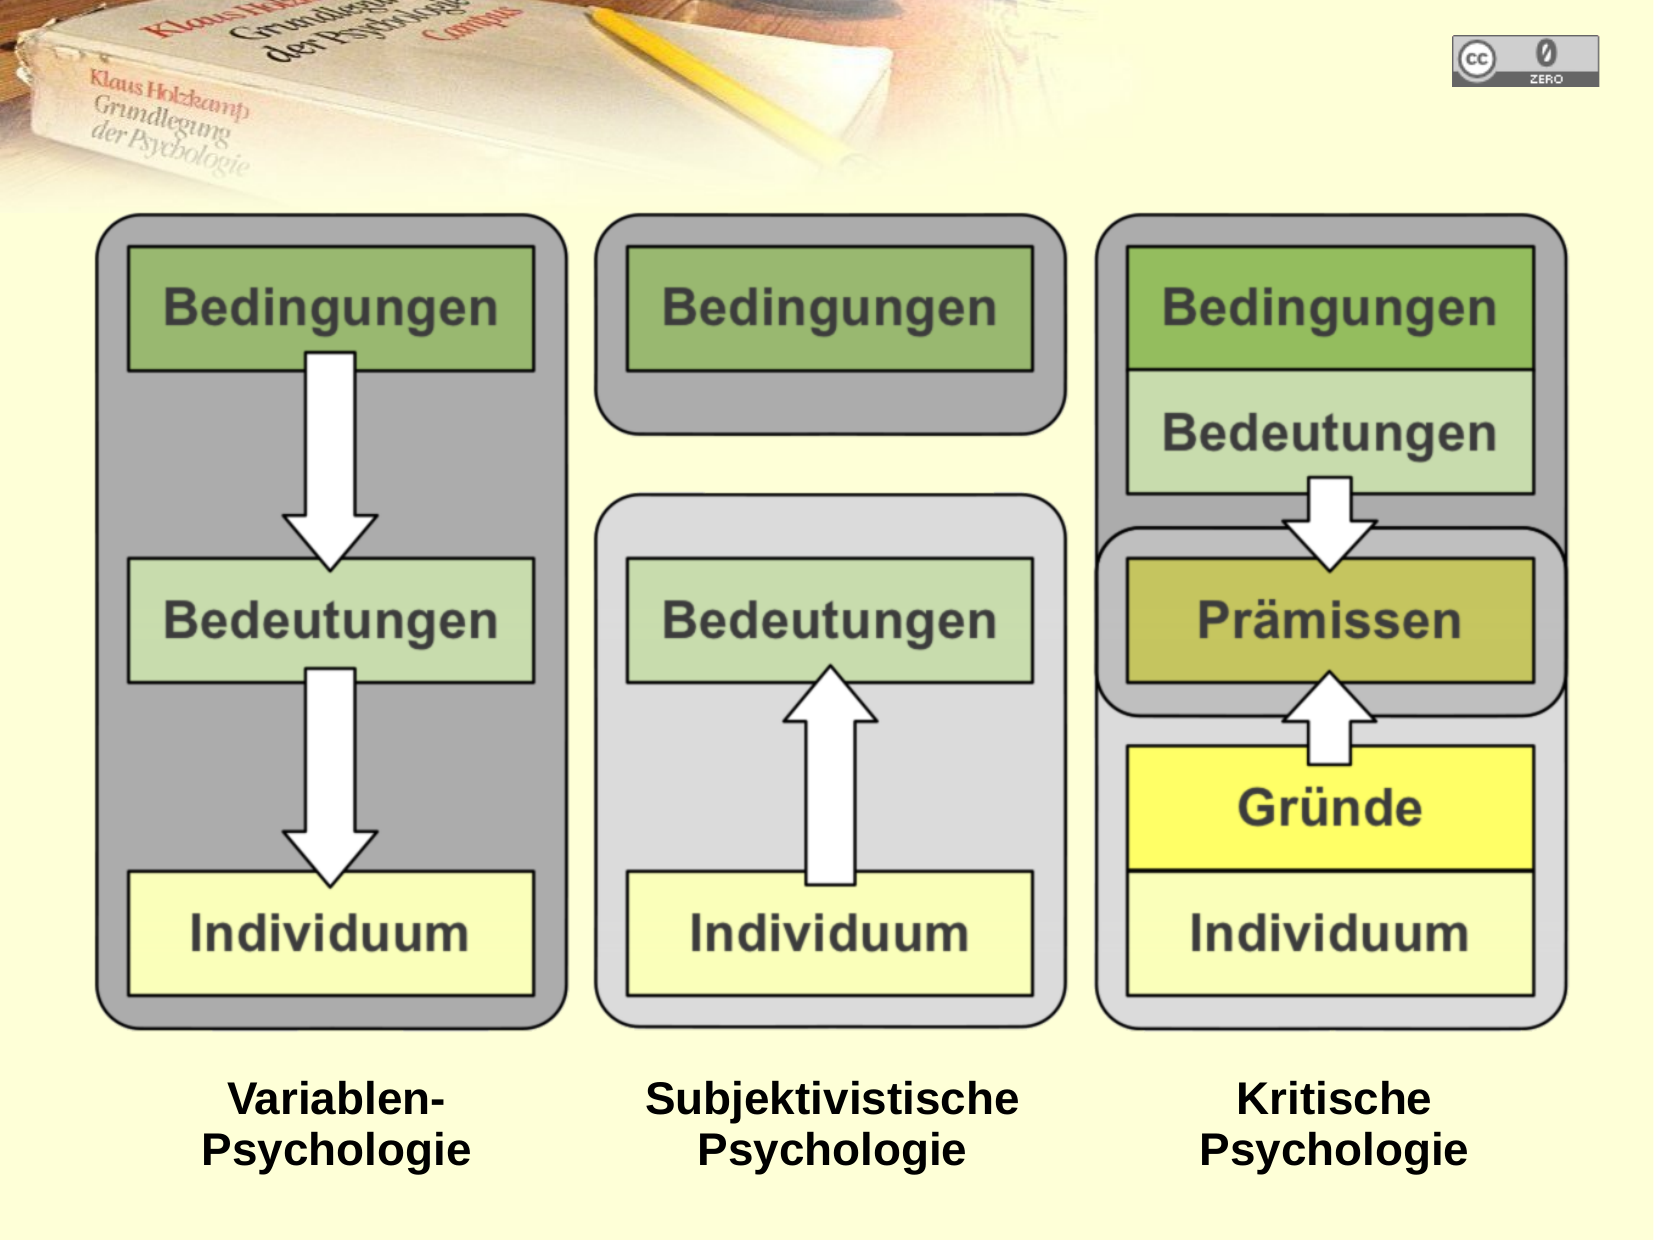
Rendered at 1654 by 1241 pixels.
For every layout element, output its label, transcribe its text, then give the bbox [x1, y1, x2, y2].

text_box Subjektivistische Psychologie [625, 1065, 1040, 1183]
text_box Variablen-Psychologie [135, 1065, 538, 1183]
text_box Kritische Psychologie [1133, 1065, 1536, 1184]
picture [0, 0, 1571, 1034]
picture [1452, 35, 1600, 87]
